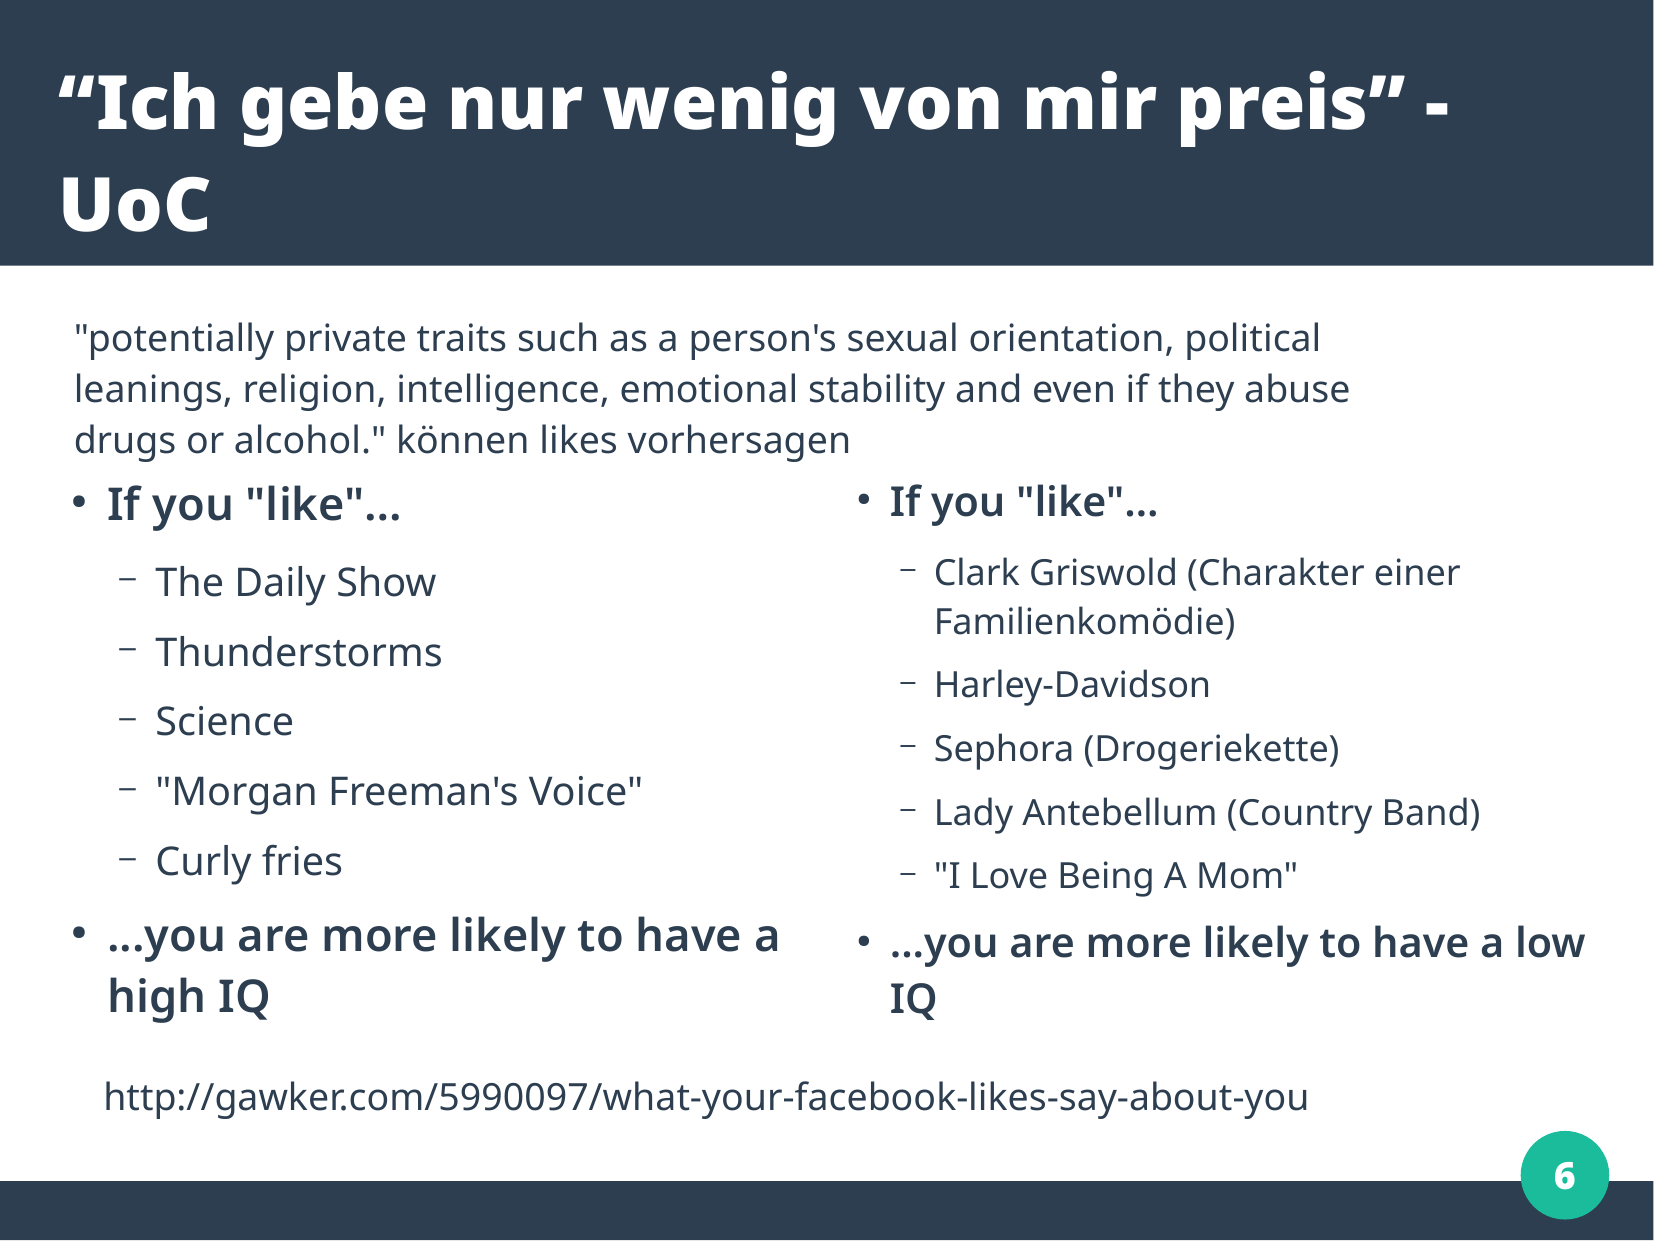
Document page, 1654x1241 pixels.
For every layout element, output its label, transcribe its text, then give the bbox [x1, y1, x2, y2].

title “Ich gebe nur wenig von mir preis” - UoC [59, 49, 1595, 207]
list If you "like"… The Daily Show Thunderstorms Science "Morgan Freeman's Voice" Curly fries ...you are more likely to have a high IQ [59, 472, 809, 1034]
text_box "potentially private traits such as a person's sexual orientation, political leanings, religion, intelligence, emotional stability and even if they abuse drugs or alcohol." können likes vorhersagen [59, 303, 1477, 461]
list If you "like"… Clark Griswold (Charakter einer Familienkomödie) Harley-Davidson Sephora (Drogeriekette) Lady Antebellum (Country Band) "I Love Being A Mom" ...you are more likely to have a low IQ [845, 472, 1596, 1034]
text_box http://gawker.com/5990097/what-your-facebook-likes-say-about-you [88, 1062, 1359, 1173]
